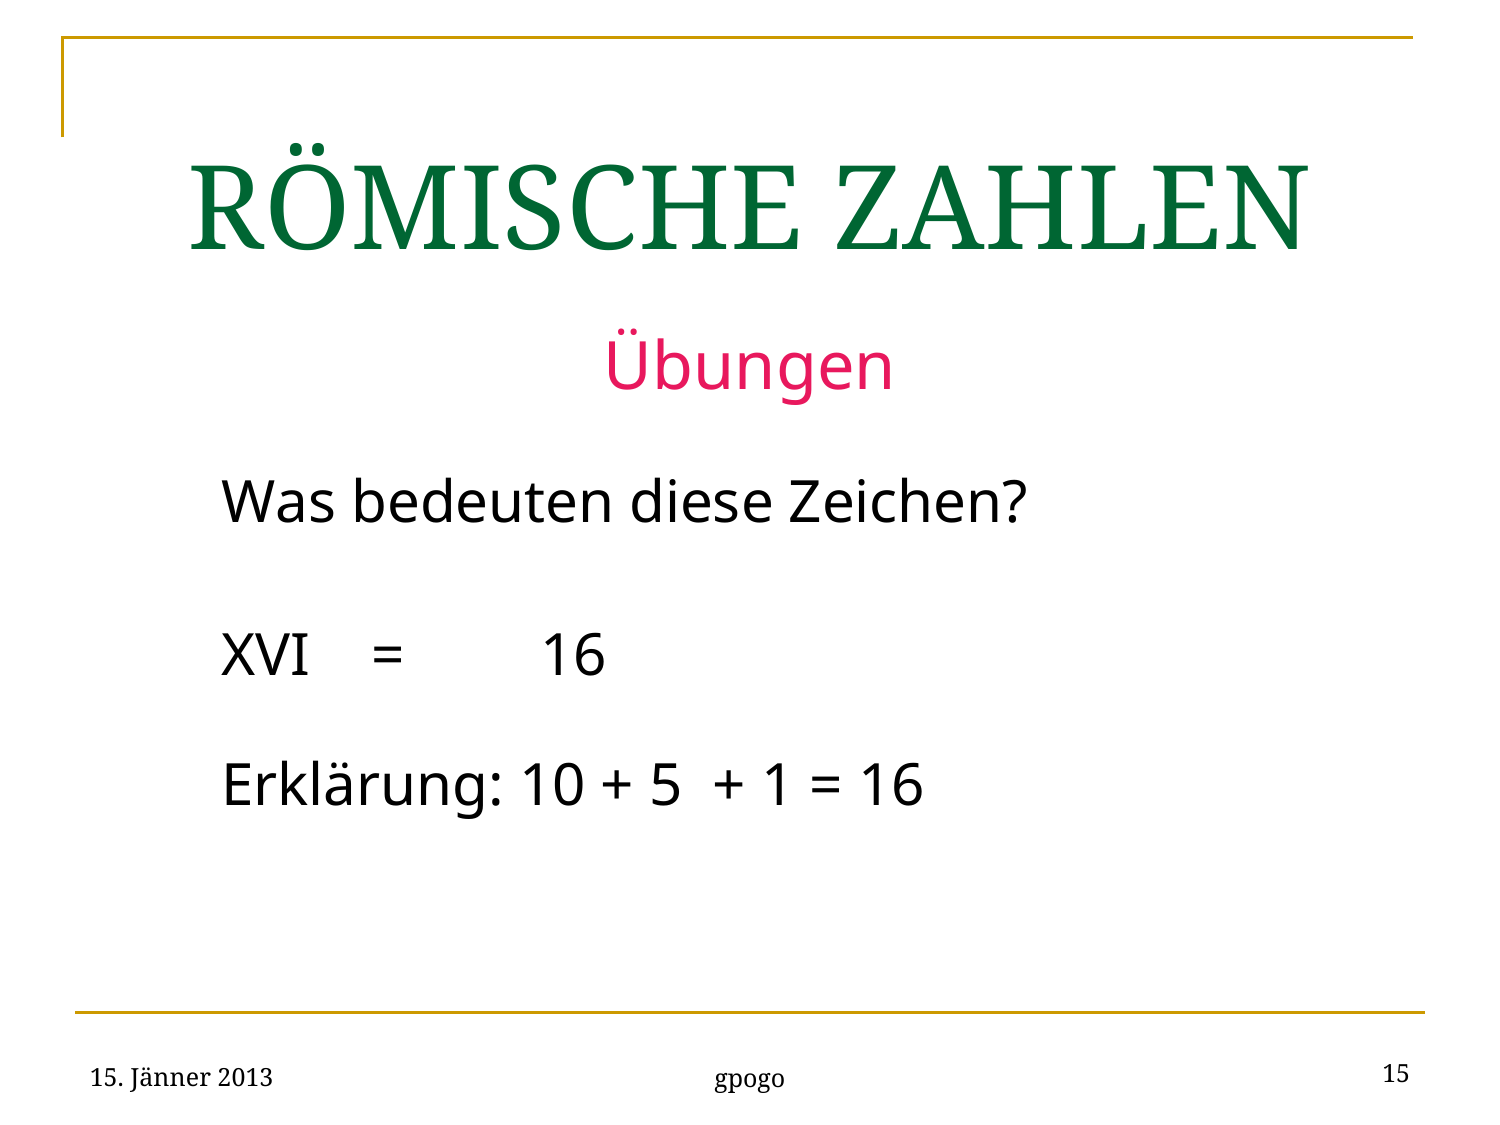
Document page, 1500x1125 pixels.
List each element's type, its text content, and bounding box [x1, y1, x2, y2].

text_box gpogo [512, 1025, 988, 1101]
text_box XVI = [206, 609, 444, 696]
title RÖMISCHE ZAHLEN [141, 82, 1359, 279]
text_box Erklärung: 10 + 5 + 1 = 16 [206, 739, 1294, 826]
text_box 15. Jänner 2013 [74, 1024, 426, 1100]
text_box <Nummer> [1074, 1024, 1426, 1100]
text_box Übungen [437, 315, 1063, 411]
text_box Was bedeuten diese Zeichen? [206, 456, 1294, 542]
text_box 16 [525, 609, 763, 696]
